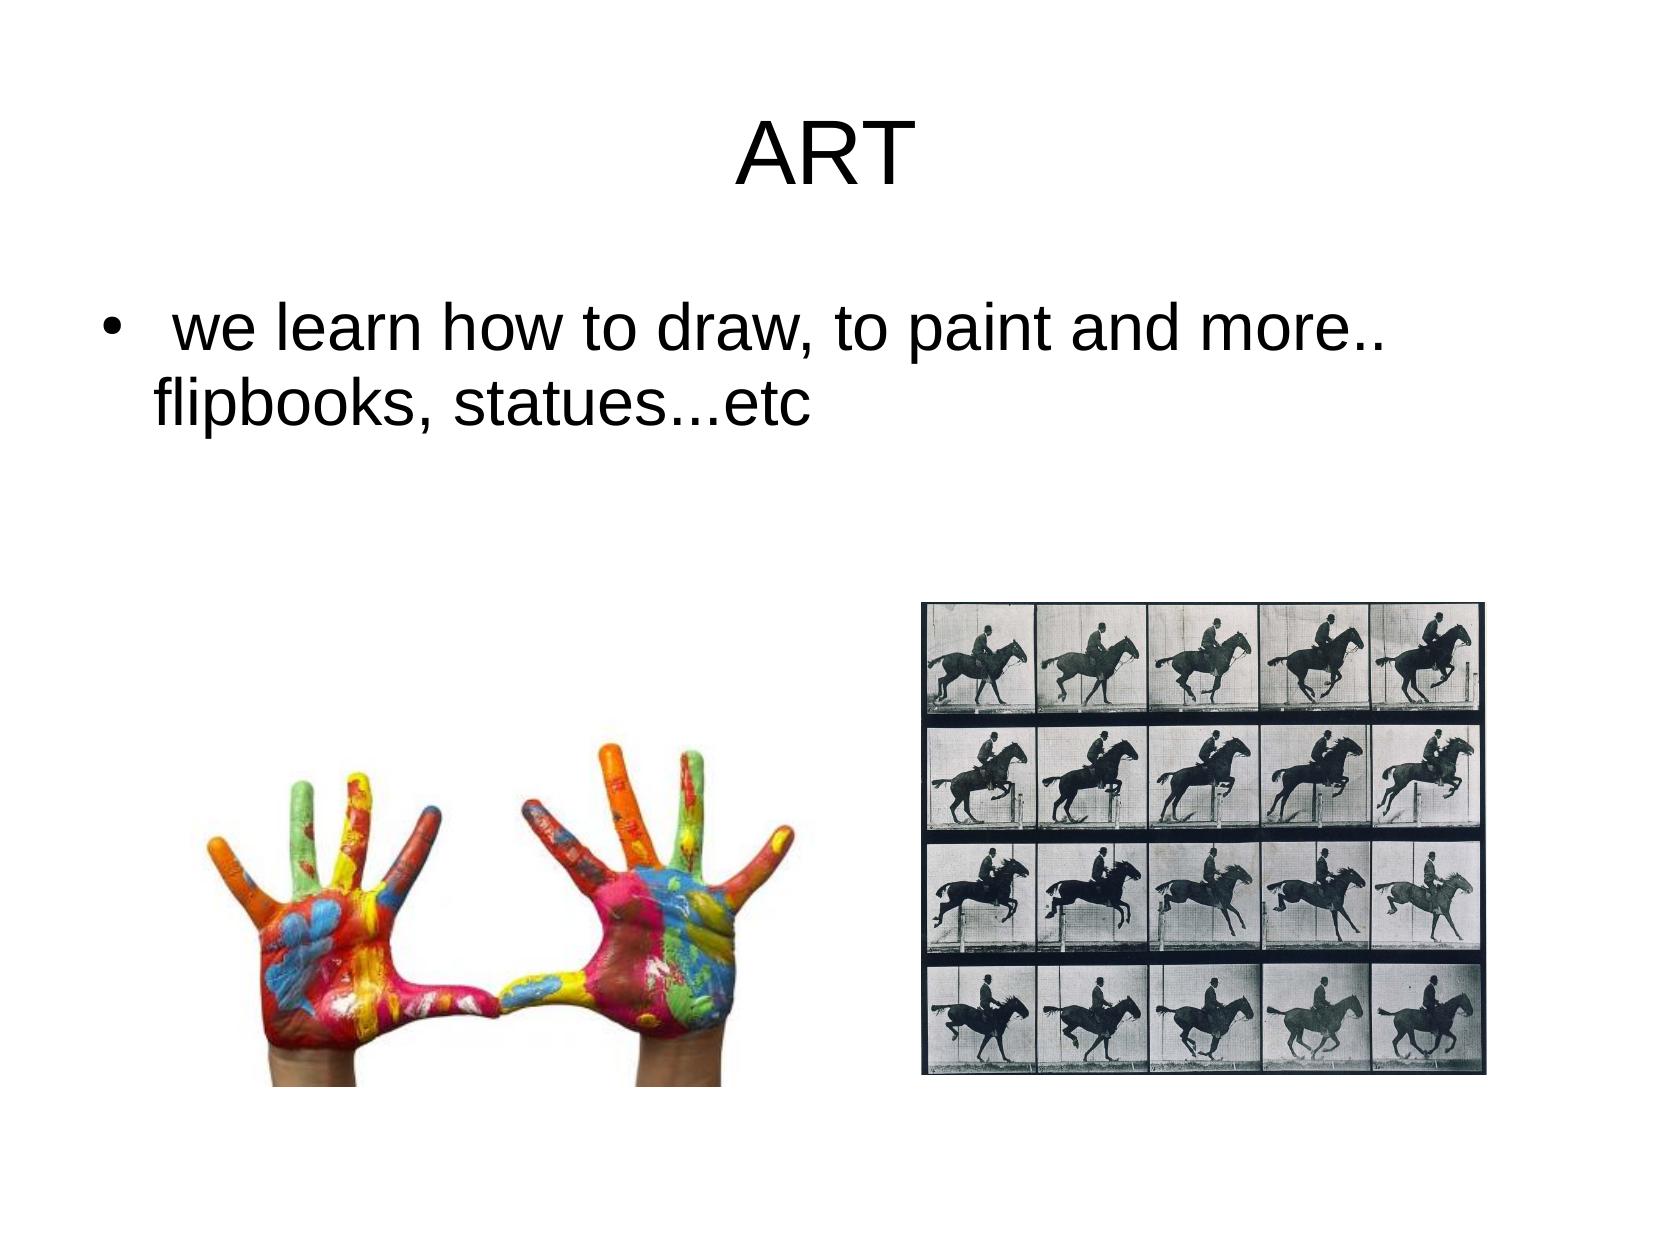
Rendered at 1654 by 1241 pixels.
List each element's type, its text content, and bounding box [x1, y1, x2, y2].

list we learn how to draw, to paint and more.. flipbooks, statues...etc [82, 290, 1571, 1109]
picture [190, 695, 815, 1087]
picture [921, 602, 1487, 1075]
title ART [82, 49, 1571, 257]
